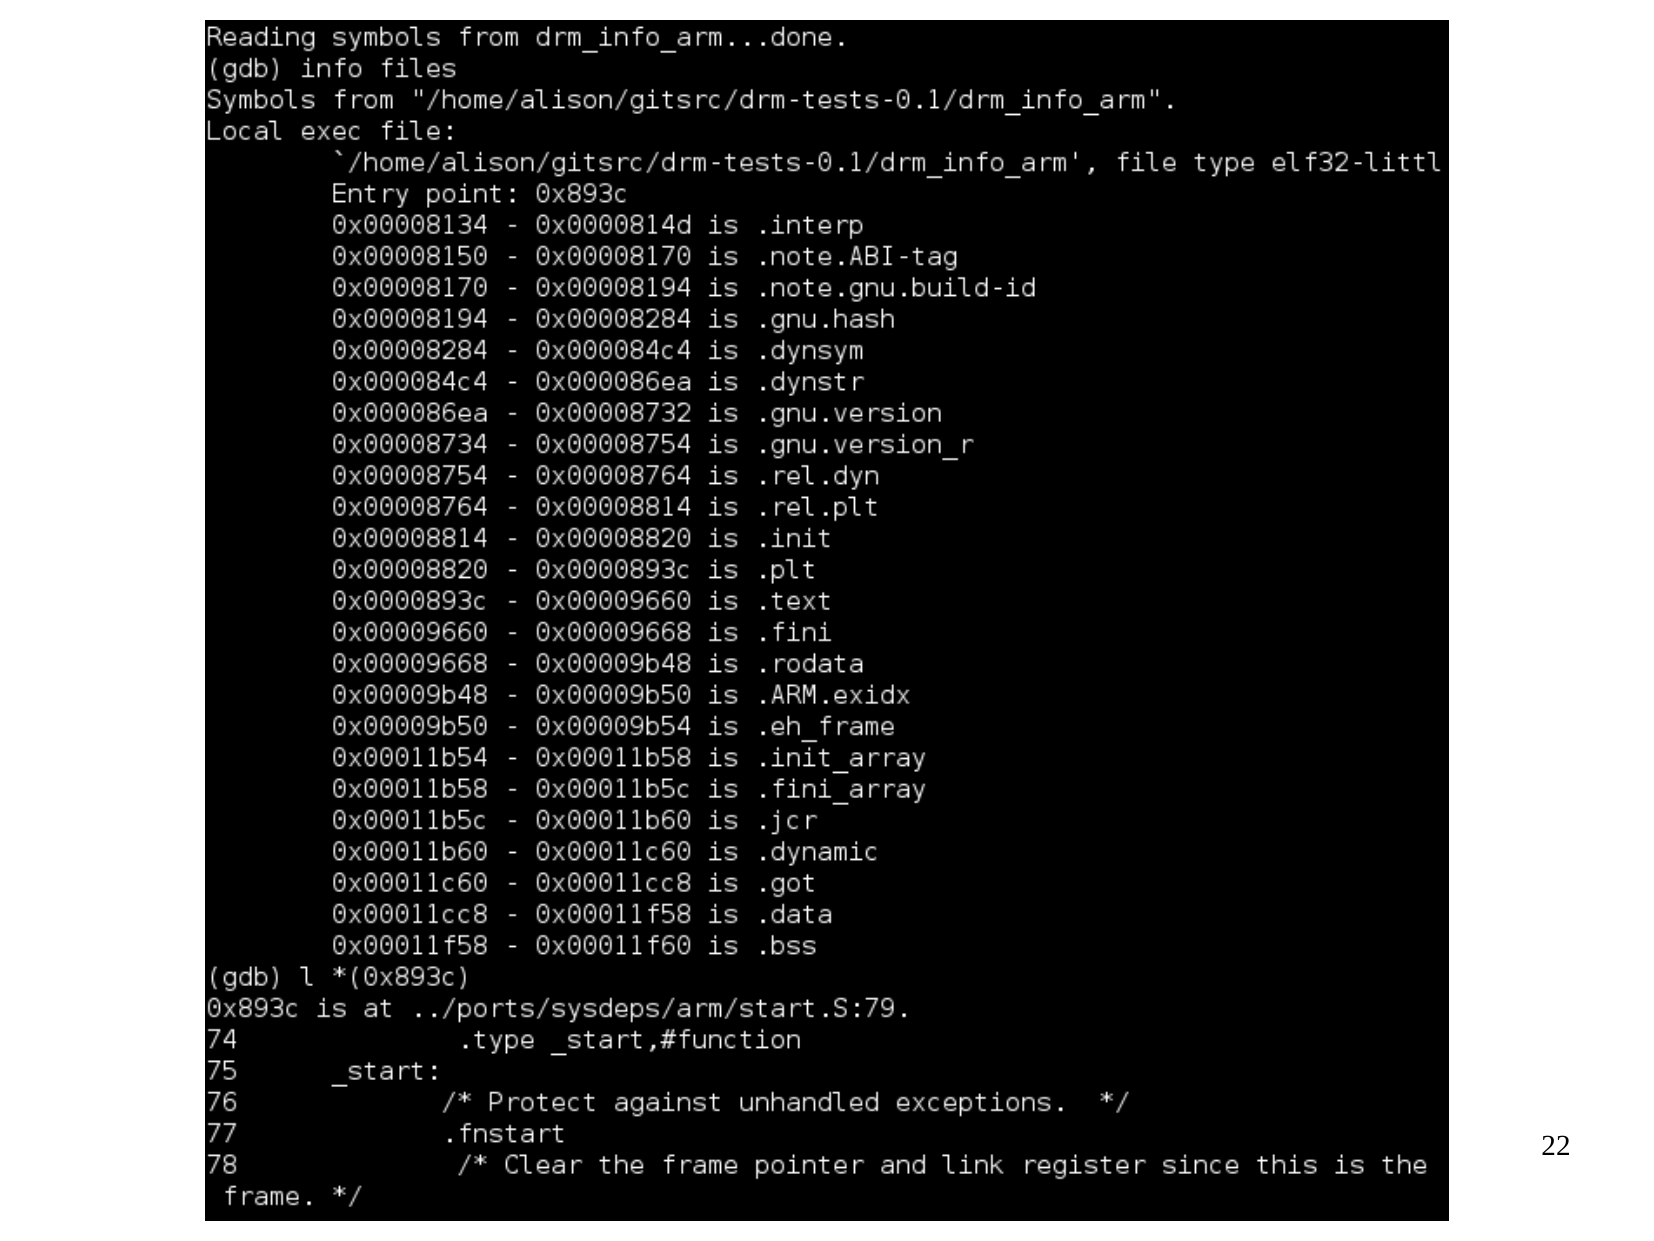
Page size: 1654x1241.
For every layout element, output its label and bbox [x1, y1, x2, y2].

picture [205, 20, 1449, 1221]
